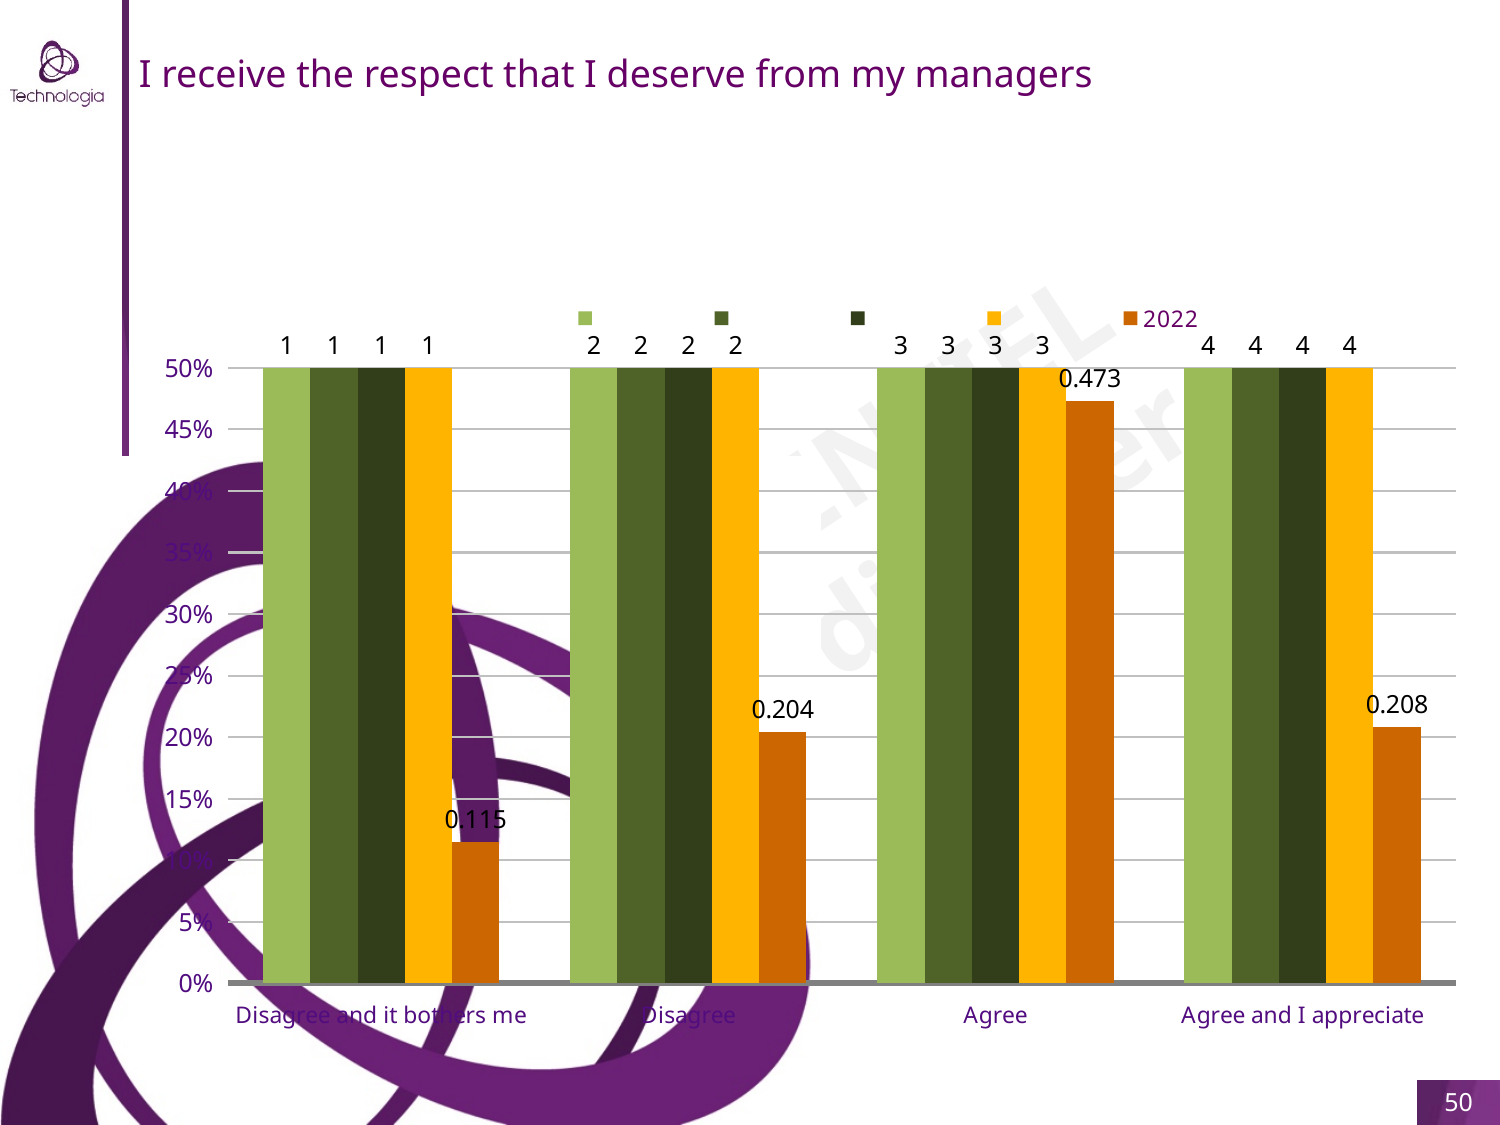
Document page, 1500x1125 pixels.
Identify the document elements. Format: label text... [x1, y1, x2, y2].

picture [0, 0, 821, 1125]
title I receive the respect that I deserve from my managers [123, 42, 1282, 185]
chart [123, 215, 1460, 1083]
picture [0, 33, 113, 114]
picture [1417, 1080, 1500, 1125]
